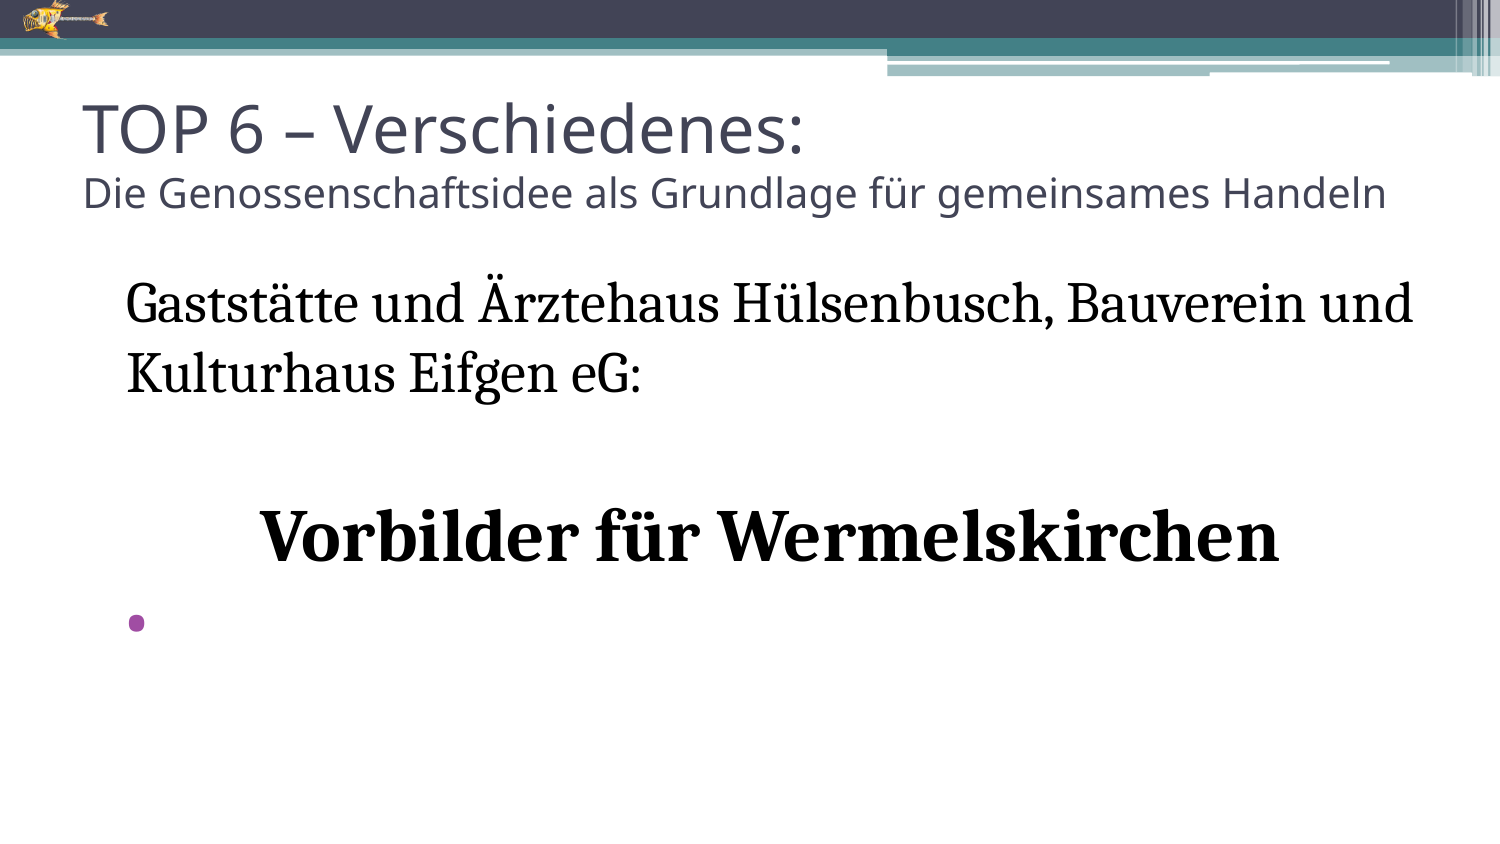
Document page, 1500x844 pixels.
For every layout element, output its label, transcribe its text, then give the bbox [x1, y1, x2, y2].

list Gaststätte und Ärztehaus Hülsenbusch, Bauverein und Kulturhaus Eifgen eG: Vorbilder für Wermelskirchen [75, 256, 1471, 809]
text_box TOP 6 – Verschiedenes: Die Genossenschaftsidee als Grundlage für gemeinsames Handeln [67, 79, 1418, 211]
